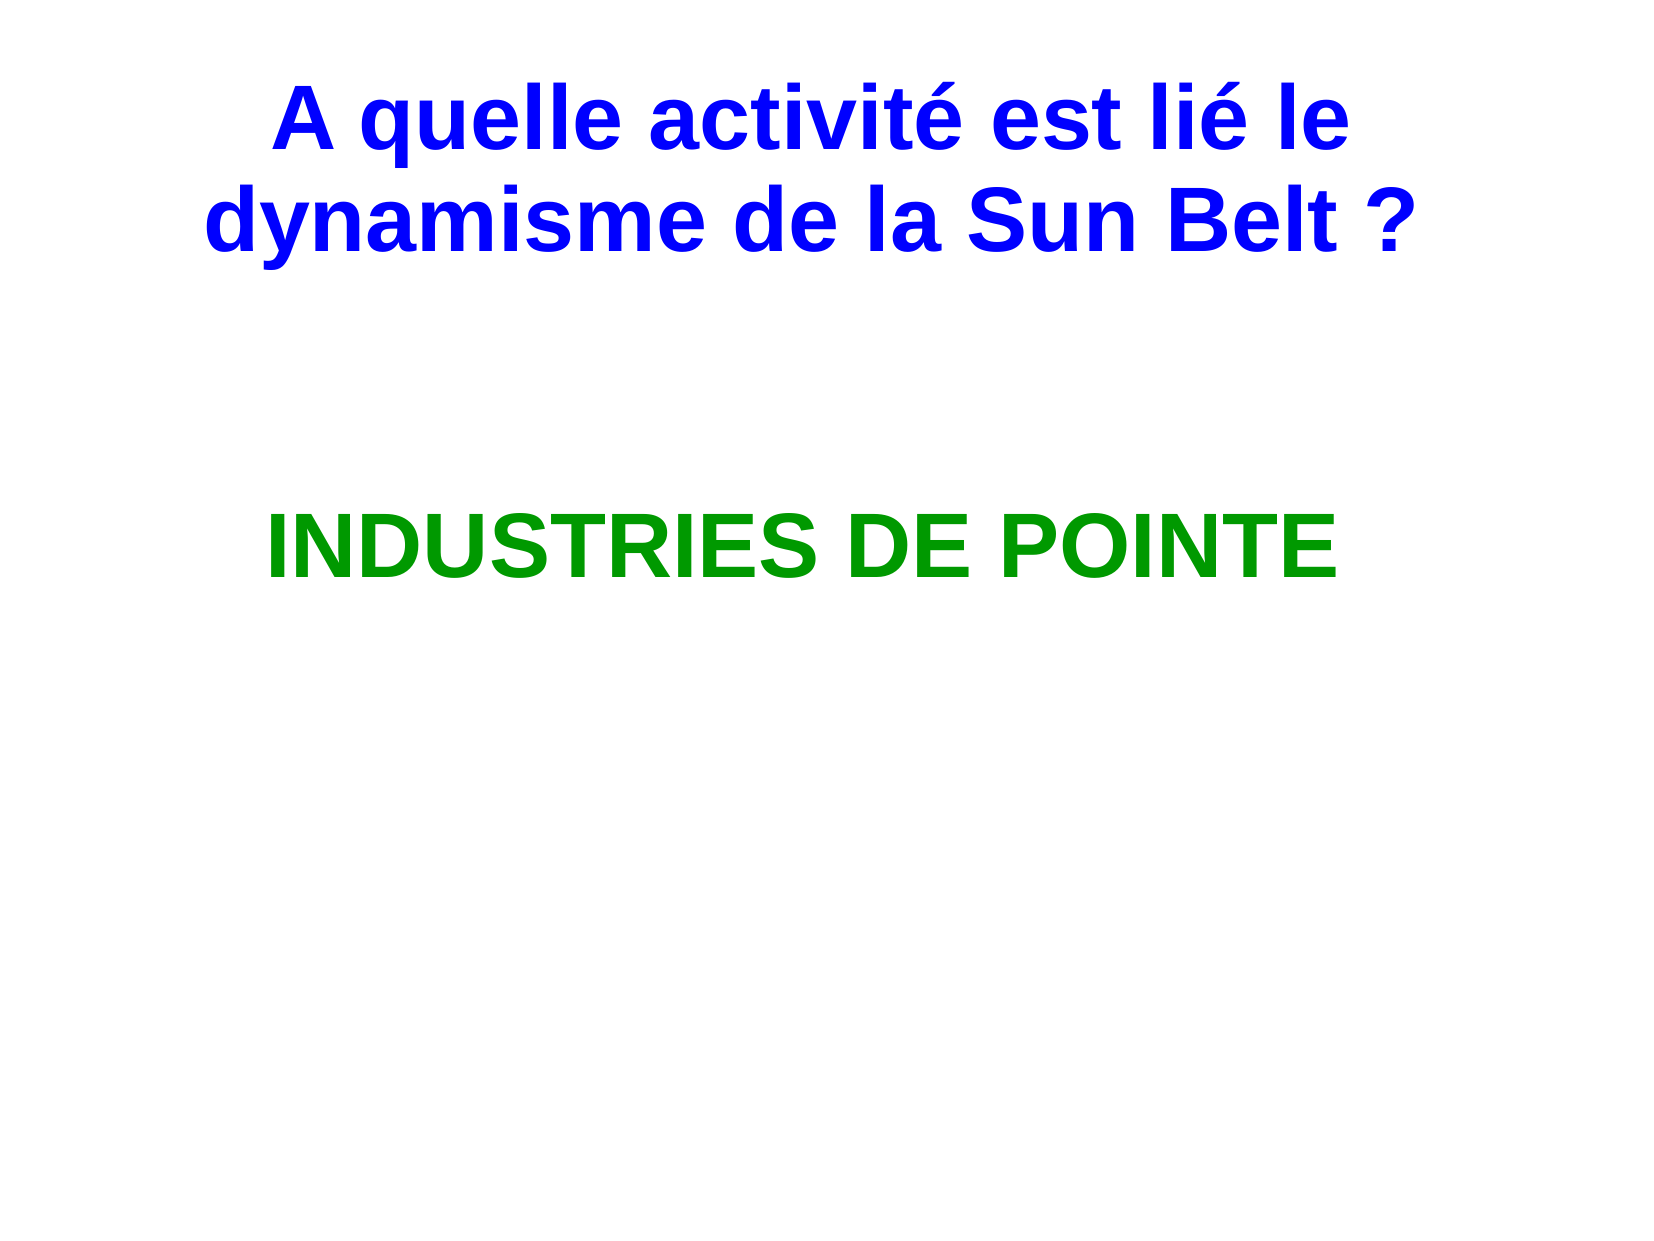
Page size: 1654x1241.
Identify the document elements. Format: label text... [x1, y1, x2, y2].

title INDUSTRIES DE POINTE [59, 442, 1548, 650]
text_box A quelle activité est lié le dynamisme de la Sun Belt ? [29, 59, 1595, 279]
